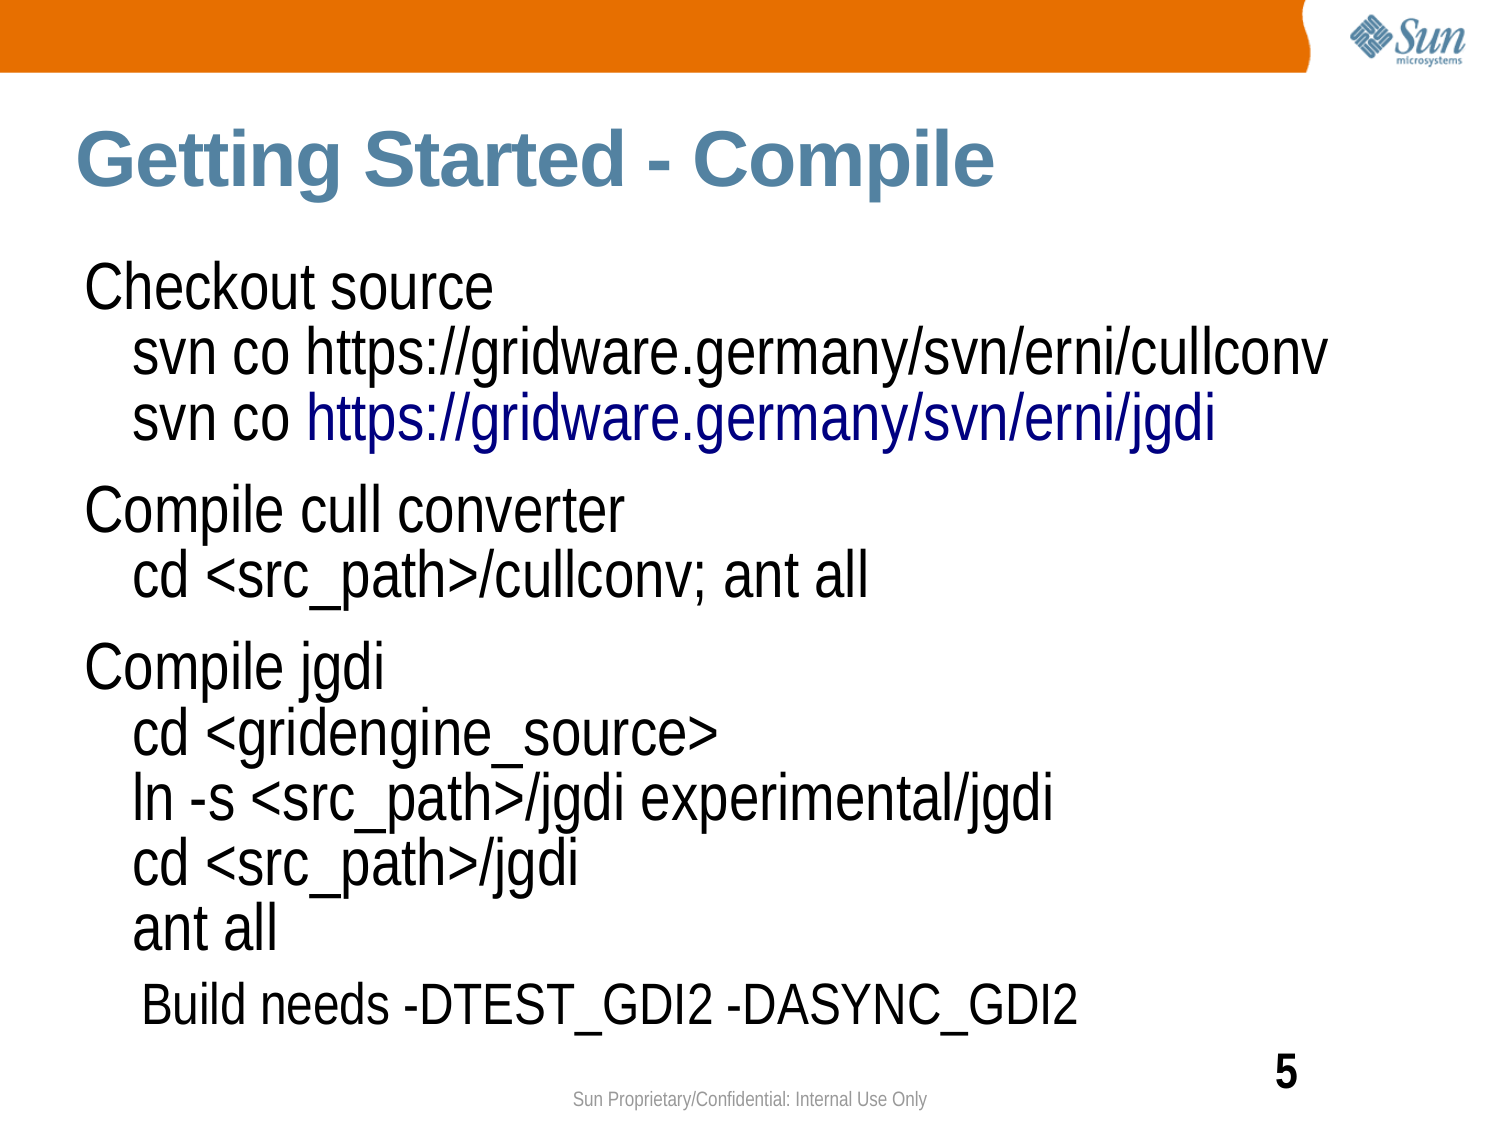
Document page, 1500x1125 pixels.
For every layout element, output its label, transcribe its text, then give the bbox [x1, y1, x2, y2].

title Getting Started - Compile [75, 122, 1438, 228]
list Checkout source svn co https://gridware.germany/svn/erni/cullconv svn co https://gridware.germany/svn/erni/jgdi Compile cull converter cd <src_path>/cullconv; ant all Compile jgdi cd <gridengine_source> ln -s <src_path>/jgdi experimental/jgdi cd <src_path>/jgdi ant all Build needs -DTEST_GDI2 -DASYNC_GDI2 [64, 257, 1402, 1036]
picture [0, 0, 1500, 75]
